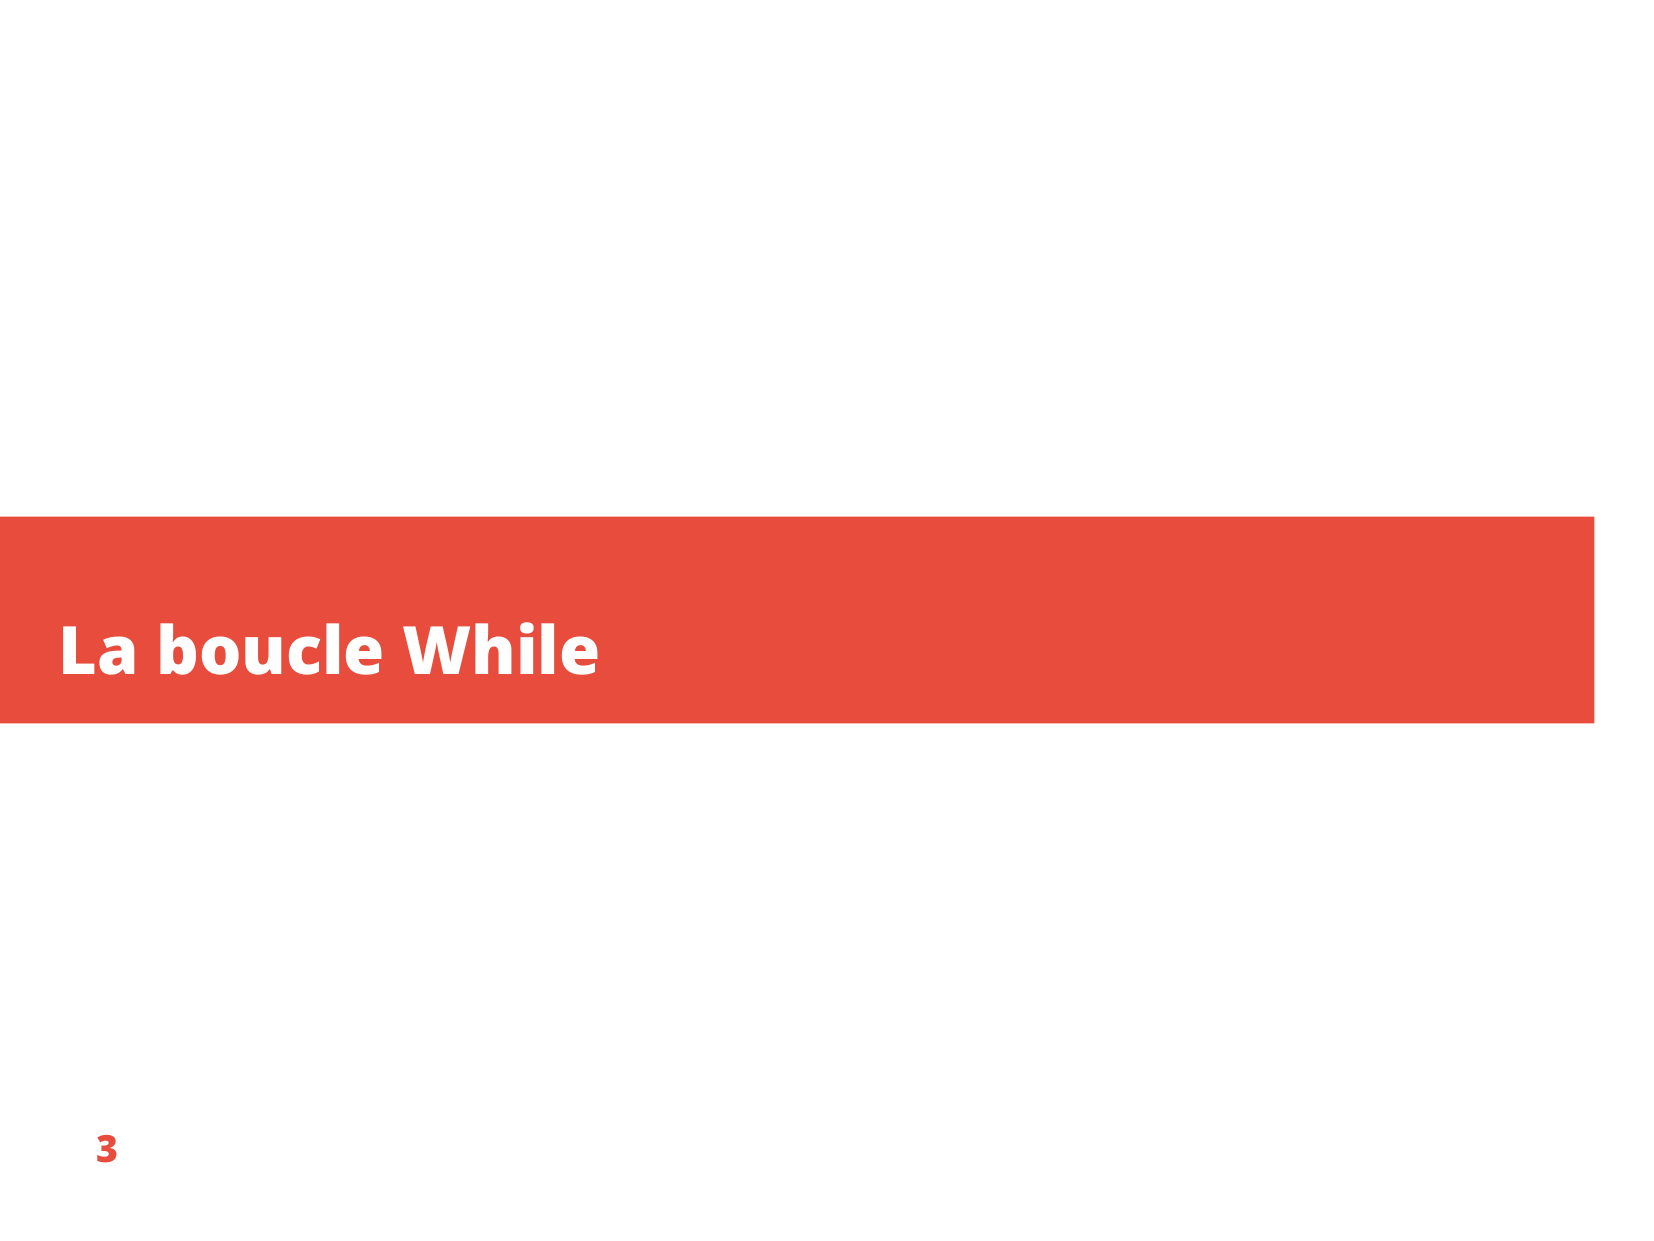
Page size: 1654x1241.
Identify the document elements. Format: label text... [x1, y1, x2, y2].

title La boucle While [59, 546, 1595, 694]
